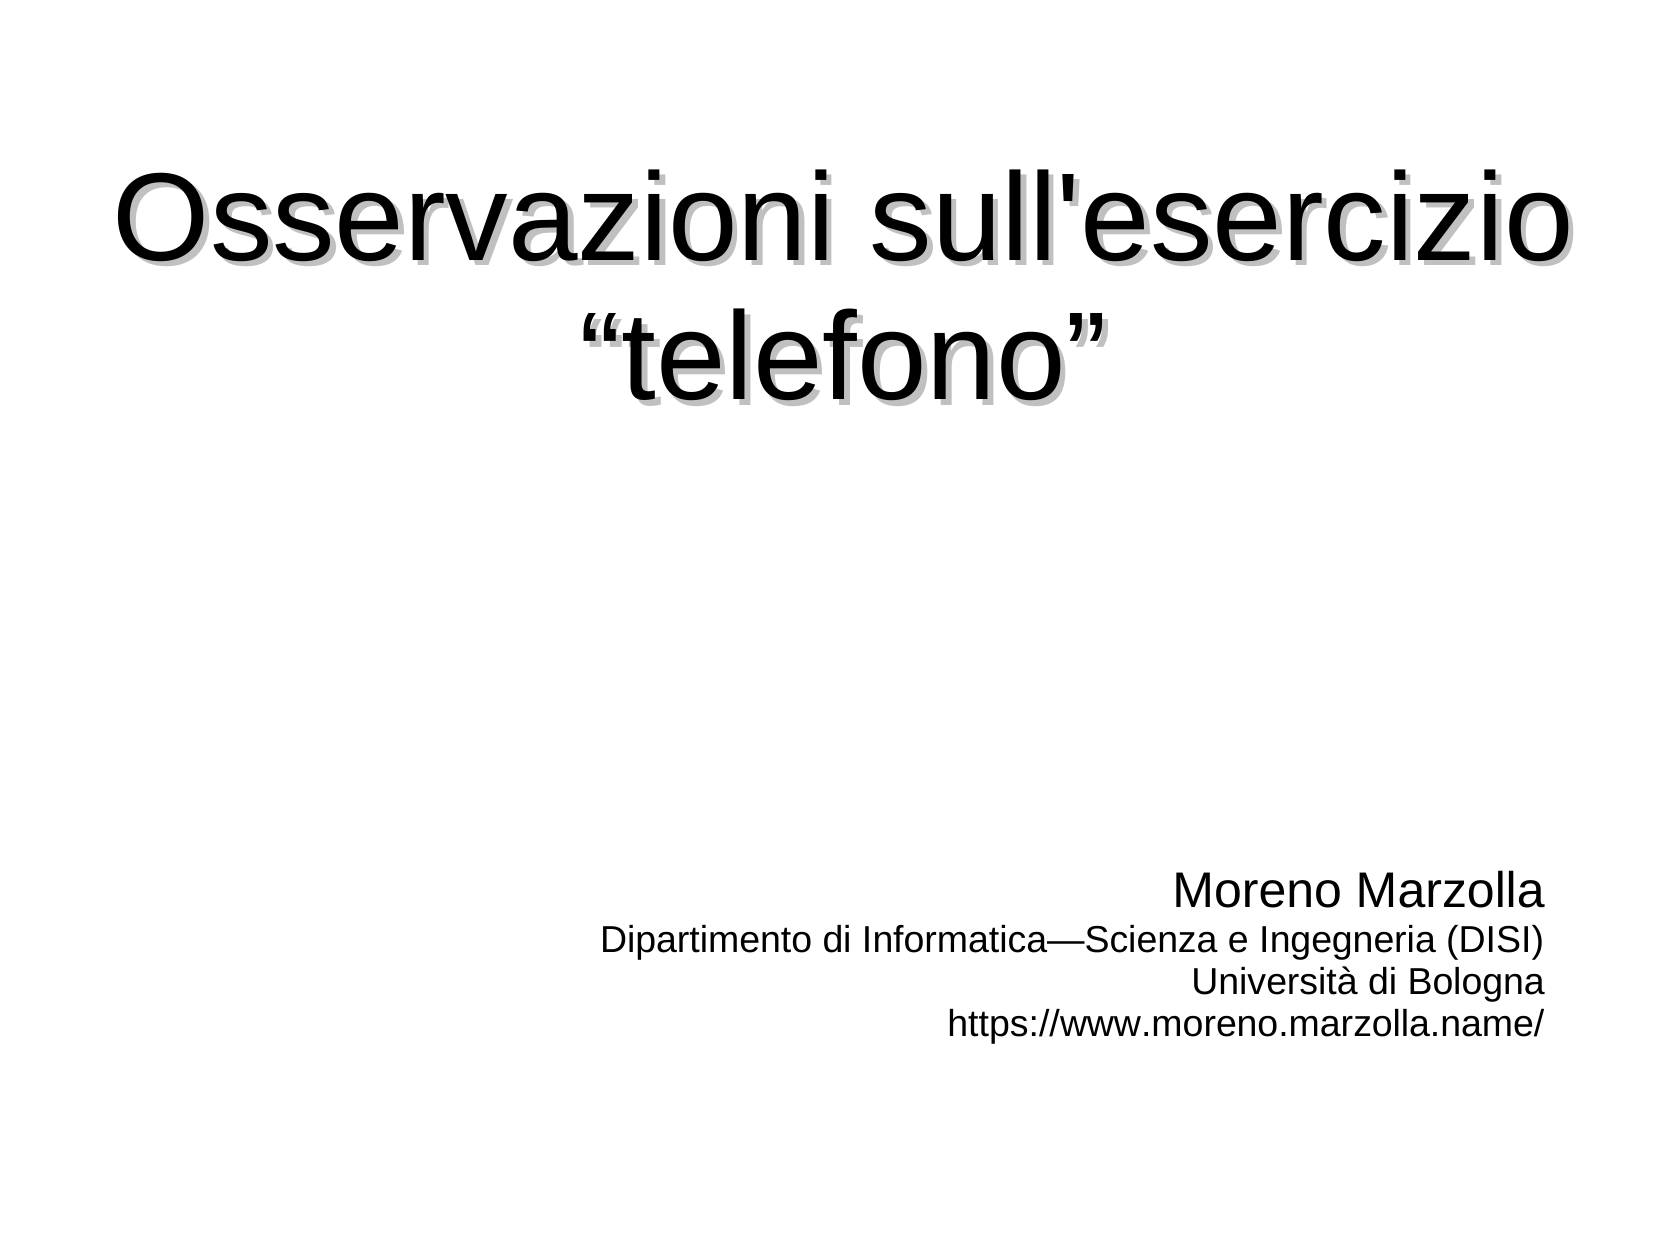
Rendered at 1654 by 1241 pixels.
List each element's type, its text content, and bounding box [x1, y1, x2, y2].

text_box Moreno Marzolla Dipartimento di Informatica—Scienza e Ingegneria (DISI) Università di Bologna https://www.moreno.marzolla.name/ [600, 862, 1545, 1045]
text_box Osservazioni sull'esercizio “telefono” [75, 146, 1613, 427]
